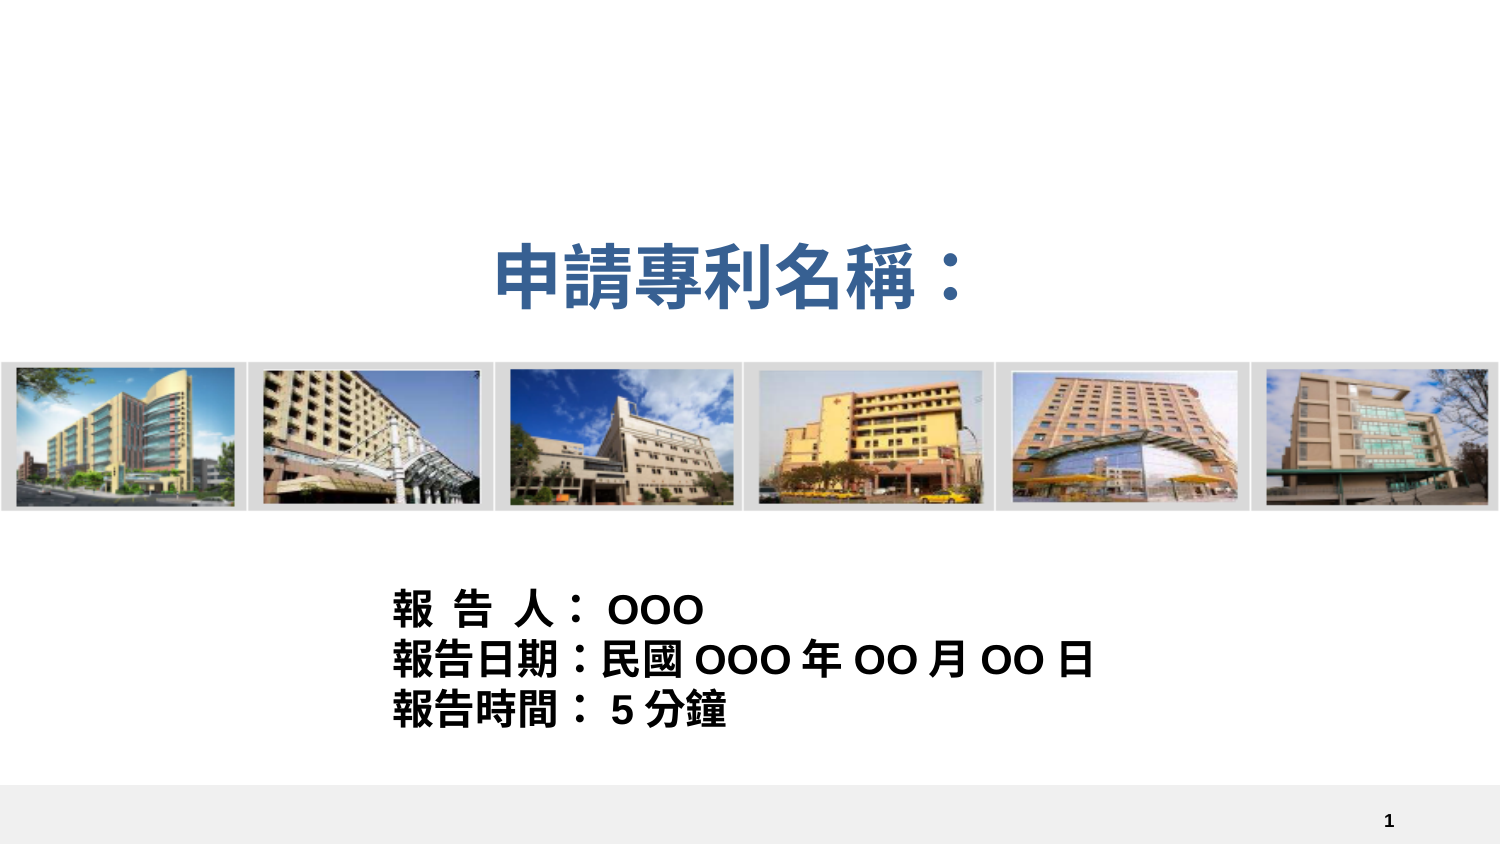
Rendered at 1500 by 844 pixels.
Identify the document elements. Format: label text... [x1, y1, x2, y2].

text_box 報 告 人：OOO 報告日期：民國OOO年OO月OO日 報告時間：5分鐘 [379, 518, 1161, 748]
title 申請專利名稱： [46, 202, 1432, 348]
